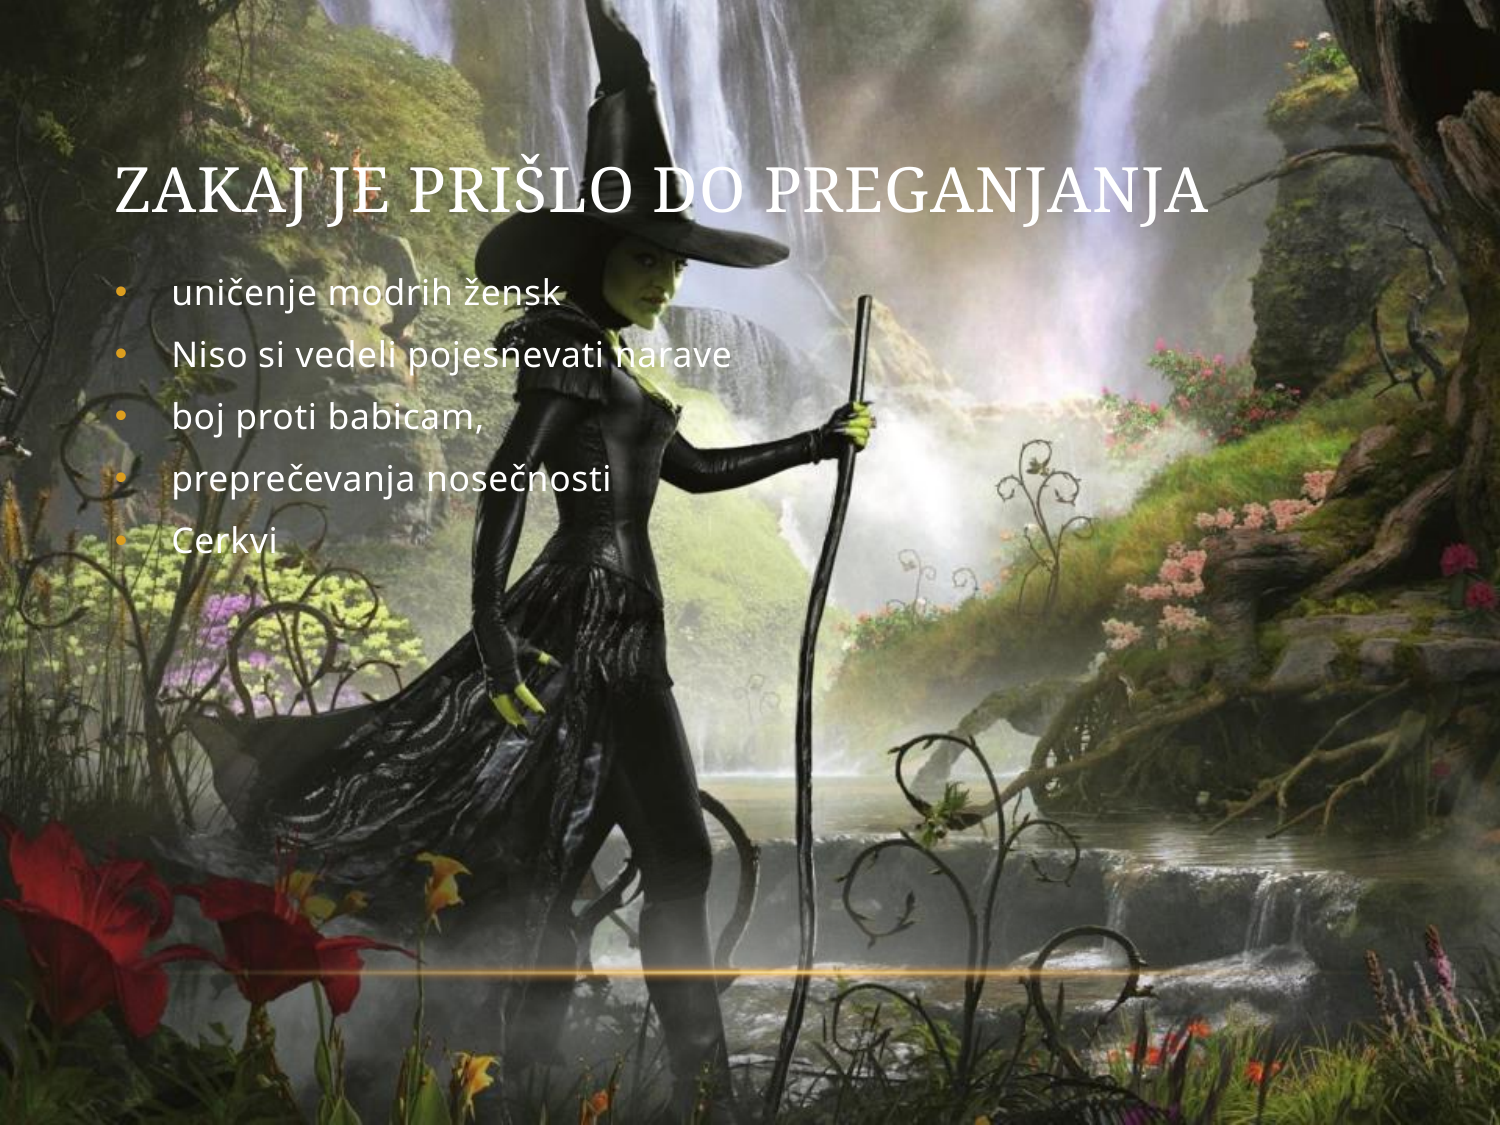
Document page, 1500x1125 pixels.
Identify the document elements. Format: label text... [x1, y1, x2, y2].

list uničenje modrih žensk Niso si vedeli pojesnevati narave boj proti babicam, preprečevanja nosečnosti Cerkvi [99, 262, 1400, 938]
picture [0, 0, 1500, 1125]
title Zakaj je prišlo do preganjanja [99, 45, 1400, 233]
